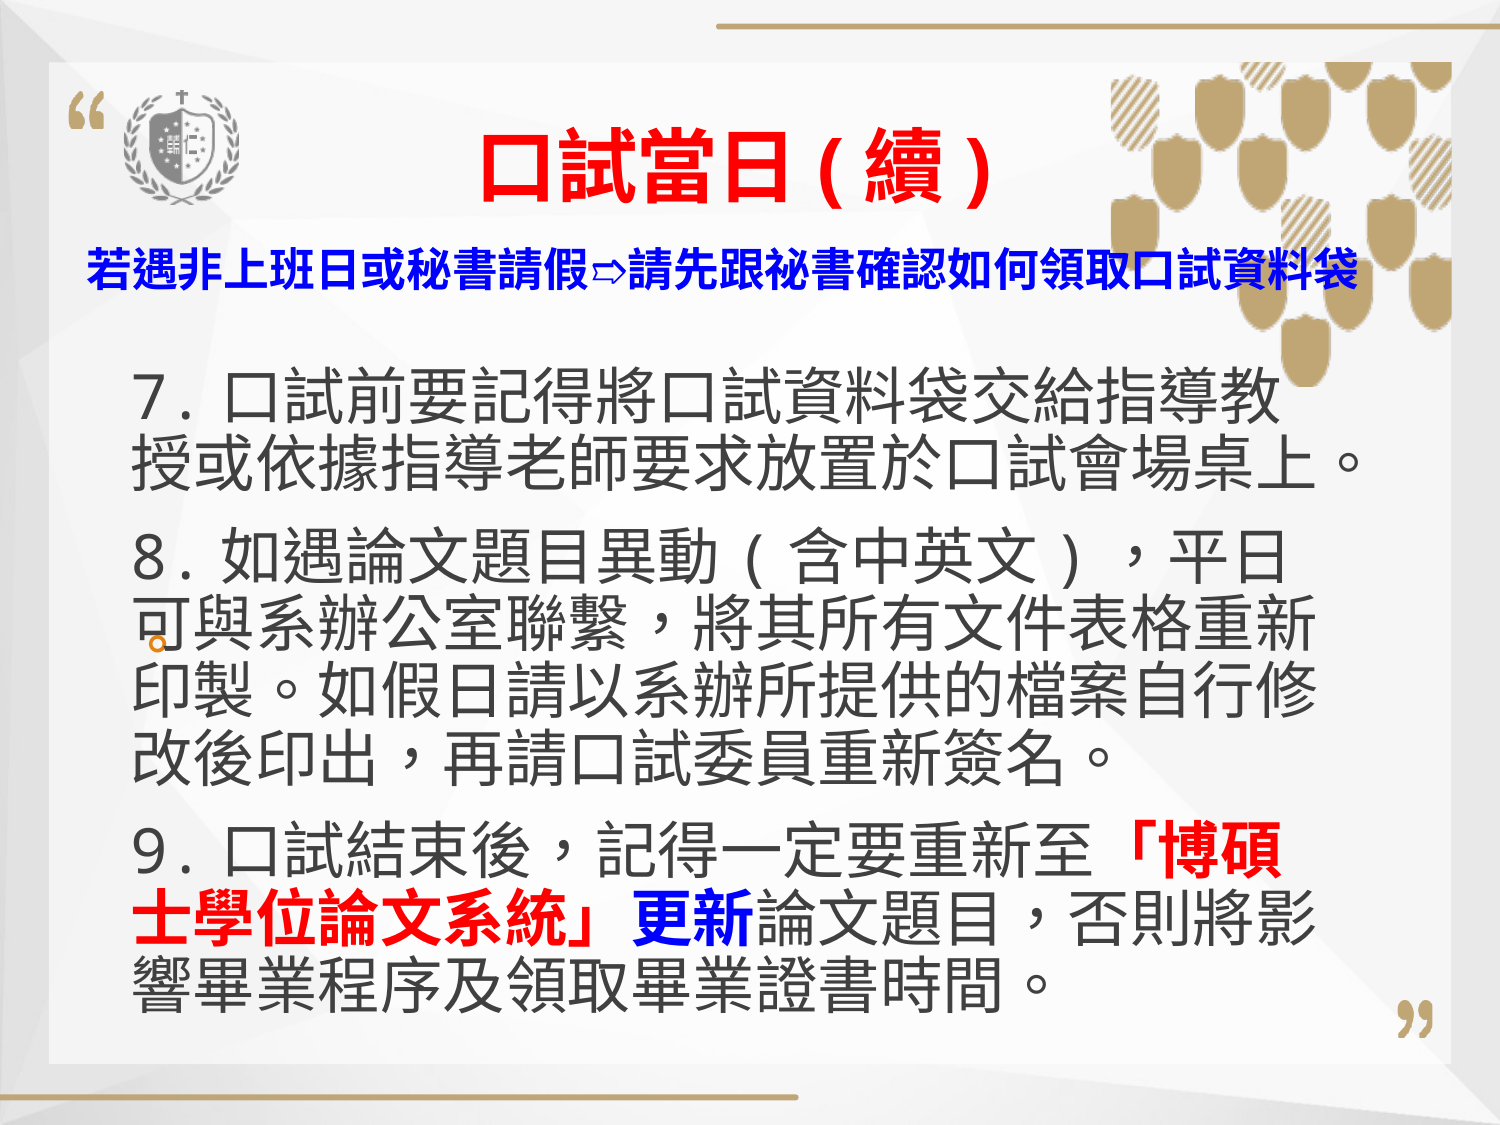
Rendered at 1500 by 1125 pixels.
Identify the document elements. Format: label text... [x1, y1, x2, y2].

picture [123, 90, 239, 205]
text_box 口試當日(續) [161, 107, 1307, 233]
text_box 若遇非上班日或秘書請假➱請先跟祕書確認如何領取口試資料袋 [72, 233, 1436, 303]
text_box 7.口試前要記得將口試資料袋交給指導教授或依據指導老師要求放置於口試會場桌上。 8.如遇論文題目異動(含中英文)，平日可與系辦公室聯繫，將其所有文件表格重新印製。如假日請以系辦所提供的檔案自行修改後印出，再請口試委員重新簽名。 9.口試結束後，記得一定要重新至「博碩士學位論文系統」更新論文題目，否則將影響畢業程序及領取畢業證書時間。 [115, 357, 1353, 1018]
text_box [0, 278, 1436, 1125]
